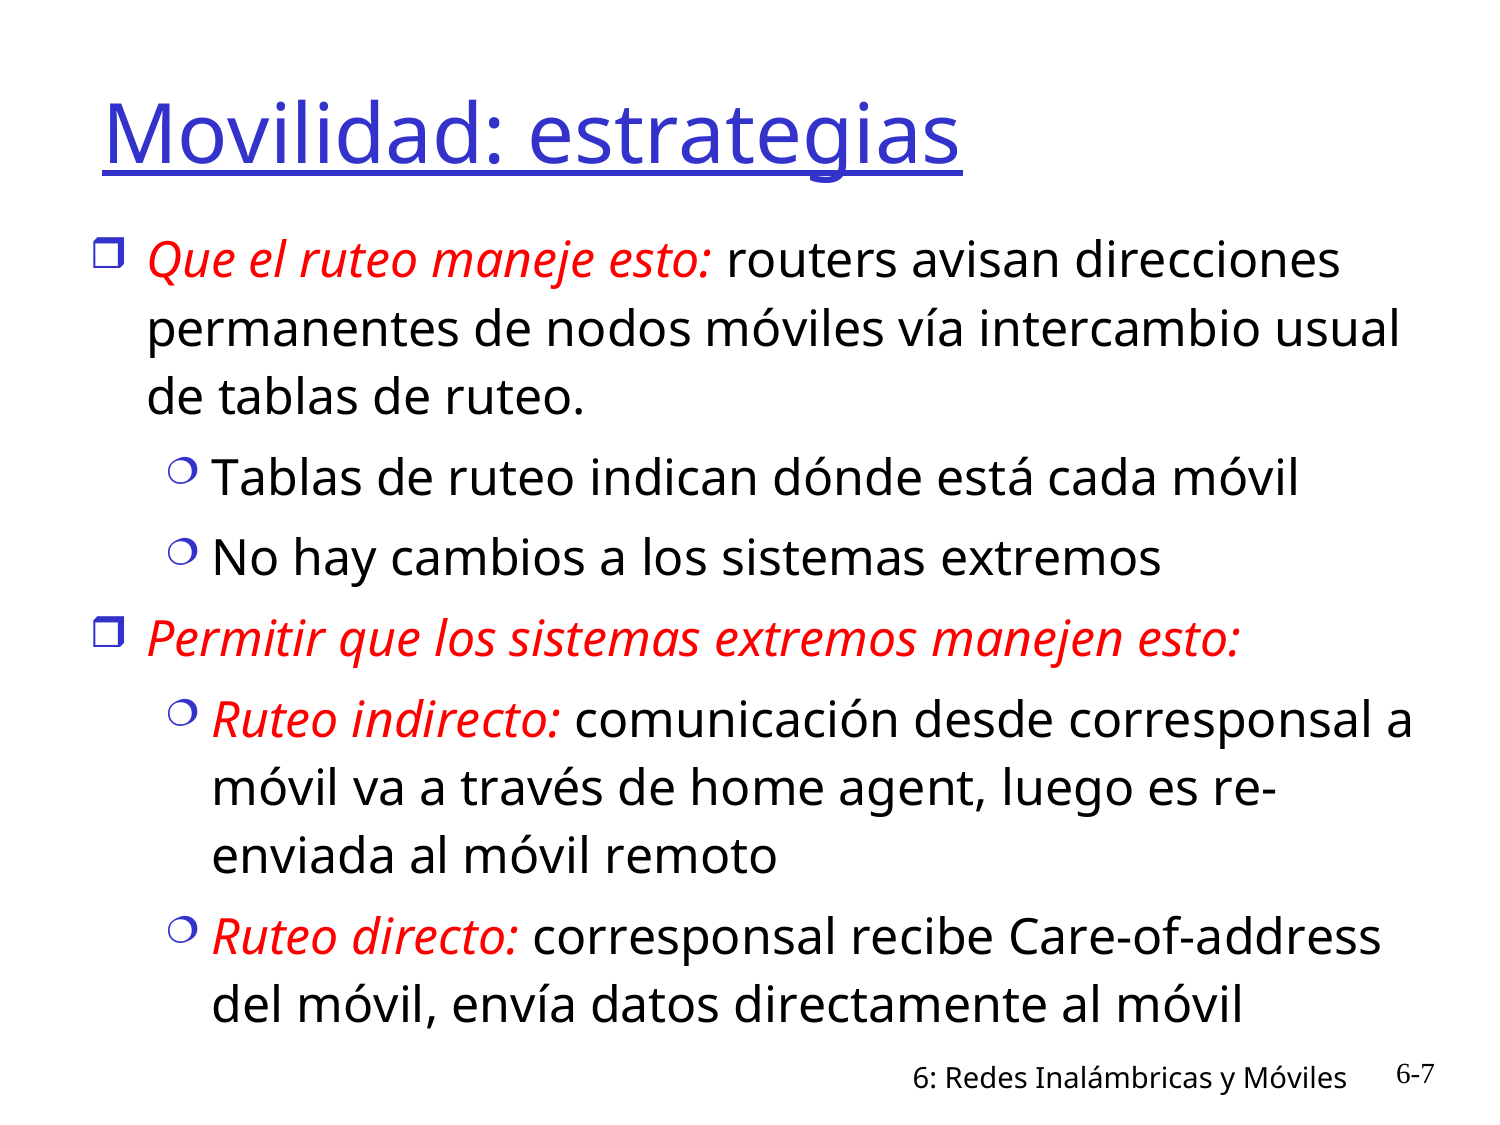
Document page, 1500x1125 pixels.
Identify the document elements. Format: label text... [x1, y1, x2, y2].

list Que el ruteo maneje esto: routers avisan direcciones permanentes de nodos móviles vía intercambio usual de tablas de ruteo. Tablas de ruteo indican dónde está cada móvil No hay cambios a los sistemas extremos Permitir que los sistemas extremos manejen esto: Ruteo indirecto: comunicación desde corresponsal a móvil va a través de home agent, luego es re-enviada al móvil remoto Ruteo directo: corresponsal recibe Care-of-address del móvil, envía datos directamente al móvil [75, 216, 1439, 993]
title Movilidad: estrategias [87, 37, 1363, 216]
